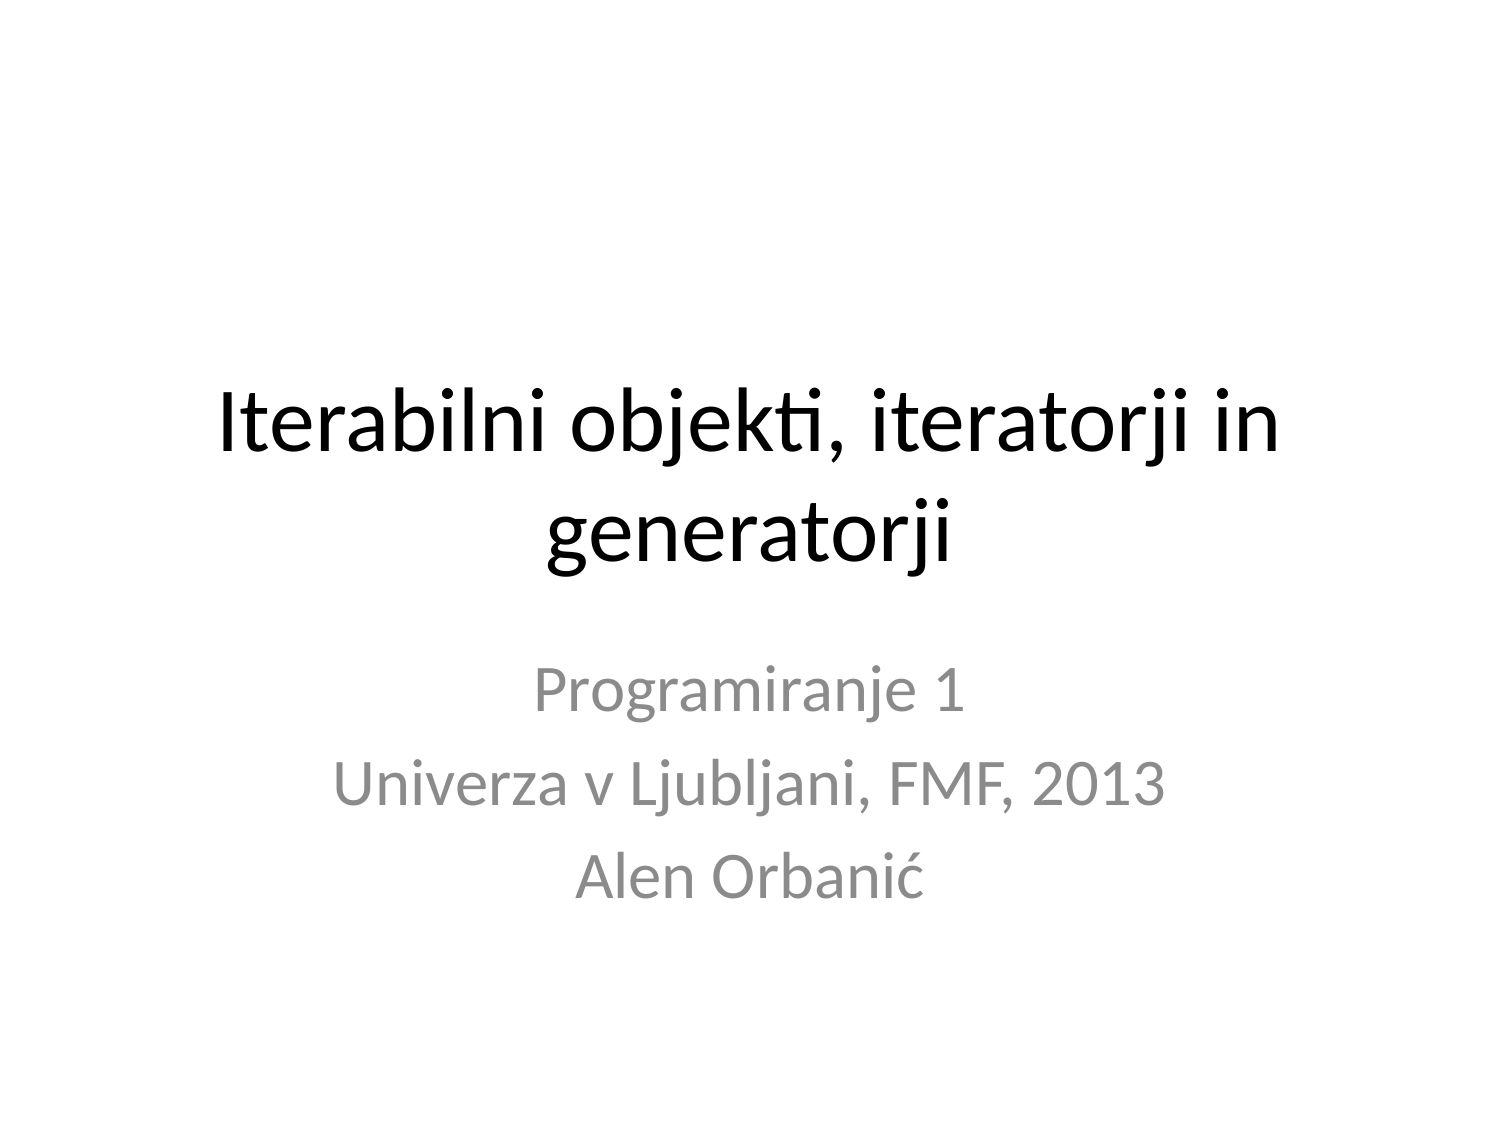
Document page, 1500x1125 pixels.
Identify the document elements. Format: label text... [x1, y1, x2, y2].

subtitle Programiranje 1 Univerza v Ljubljani, FMF, 2013 Alen Orbanić [225, 637, 1275, 925]
title Iterabilni objekti, iteratorji in generatorji [112, 349, 1388, 591]
